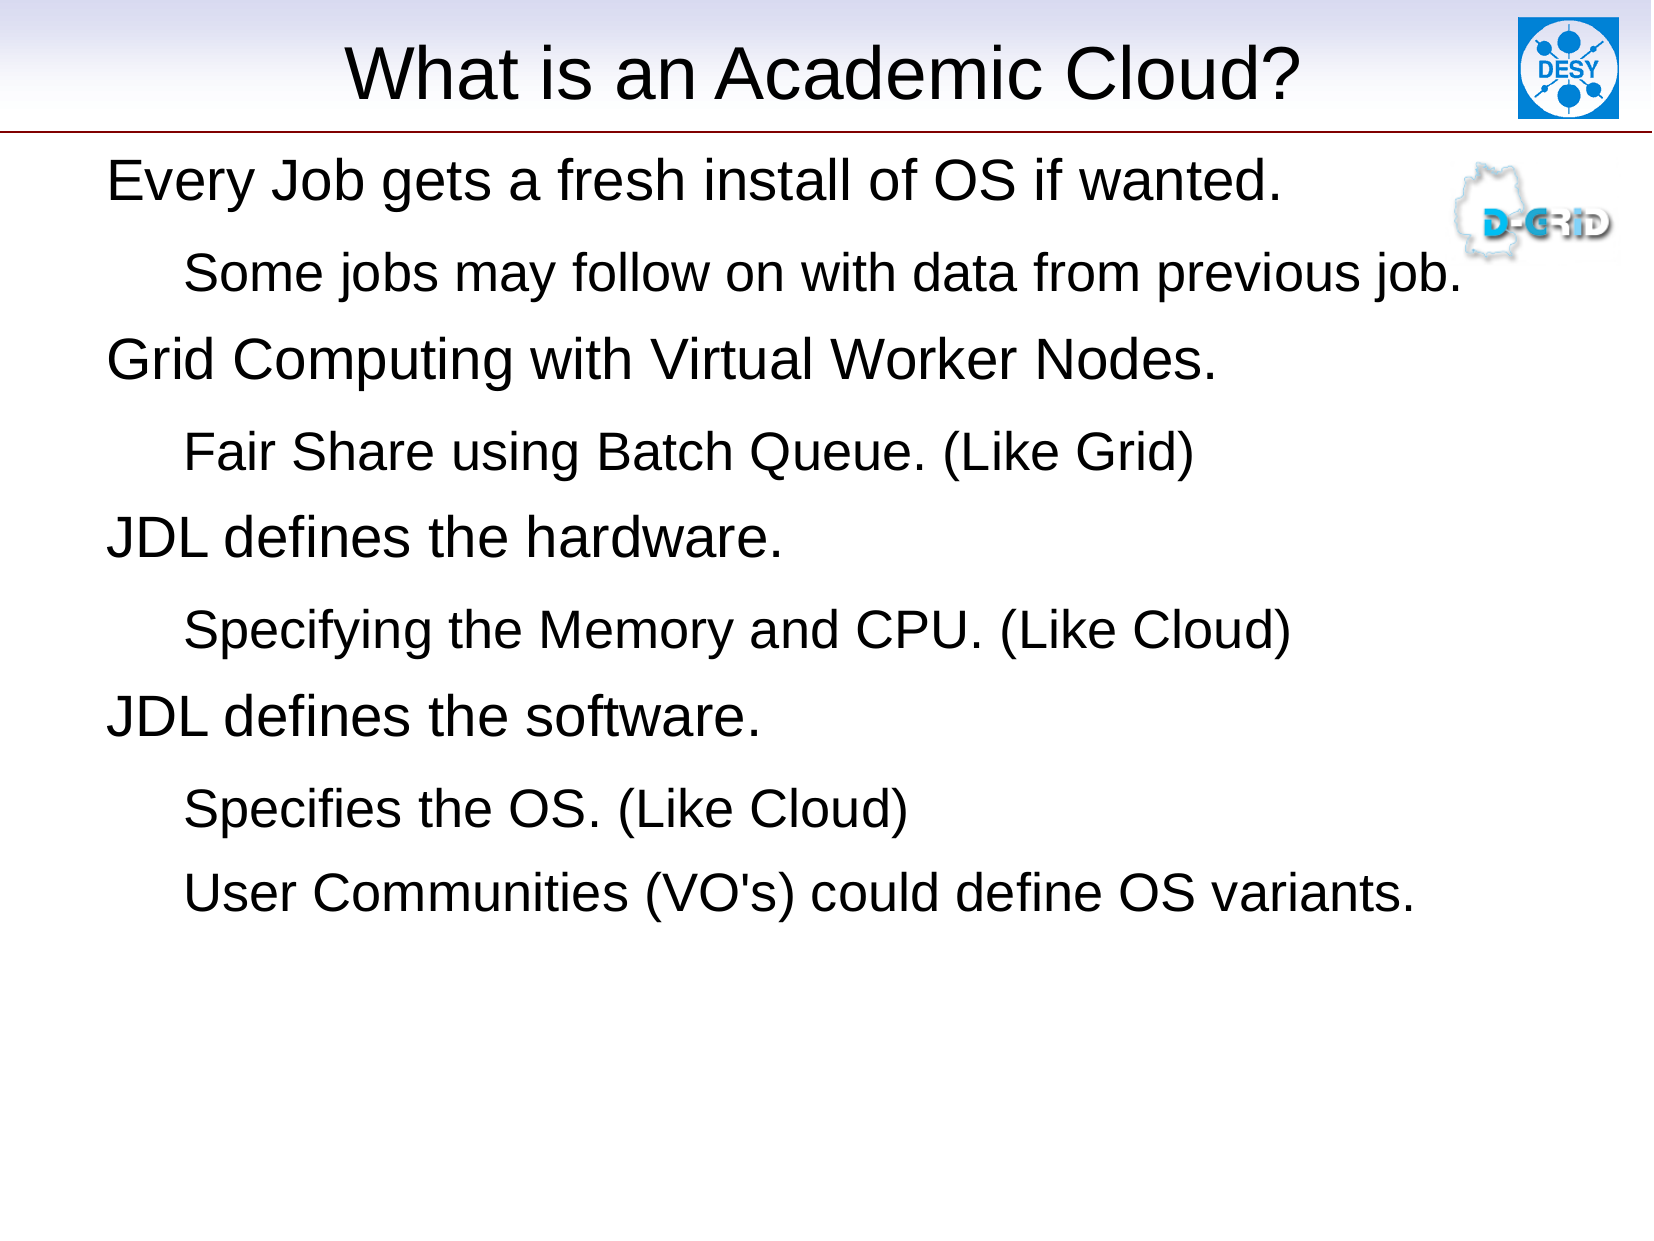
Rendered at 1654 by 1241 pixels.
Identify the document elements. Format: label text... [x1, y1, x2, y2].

list Every Job gets a fresh install of OS if wanted. Some jobs may follow on with data from previous job. Grid Computing with Virtual Worker Nodes. Fair Share using Batch Queue. (Like Grid) JDL defines the hardware. Specifying the Memory and CPU. (Like Cloud) JDL defines the software. Specifies the OS. (Like Cloud) User Communities (VO's) could define OS variants. [88, 147, 1577, 1114]
picture [1565, 17, 1619, 119]
picture [1577, 147, 1646, 266]
title What is an Academic Cloud? [82, 0, 1565, 148]
